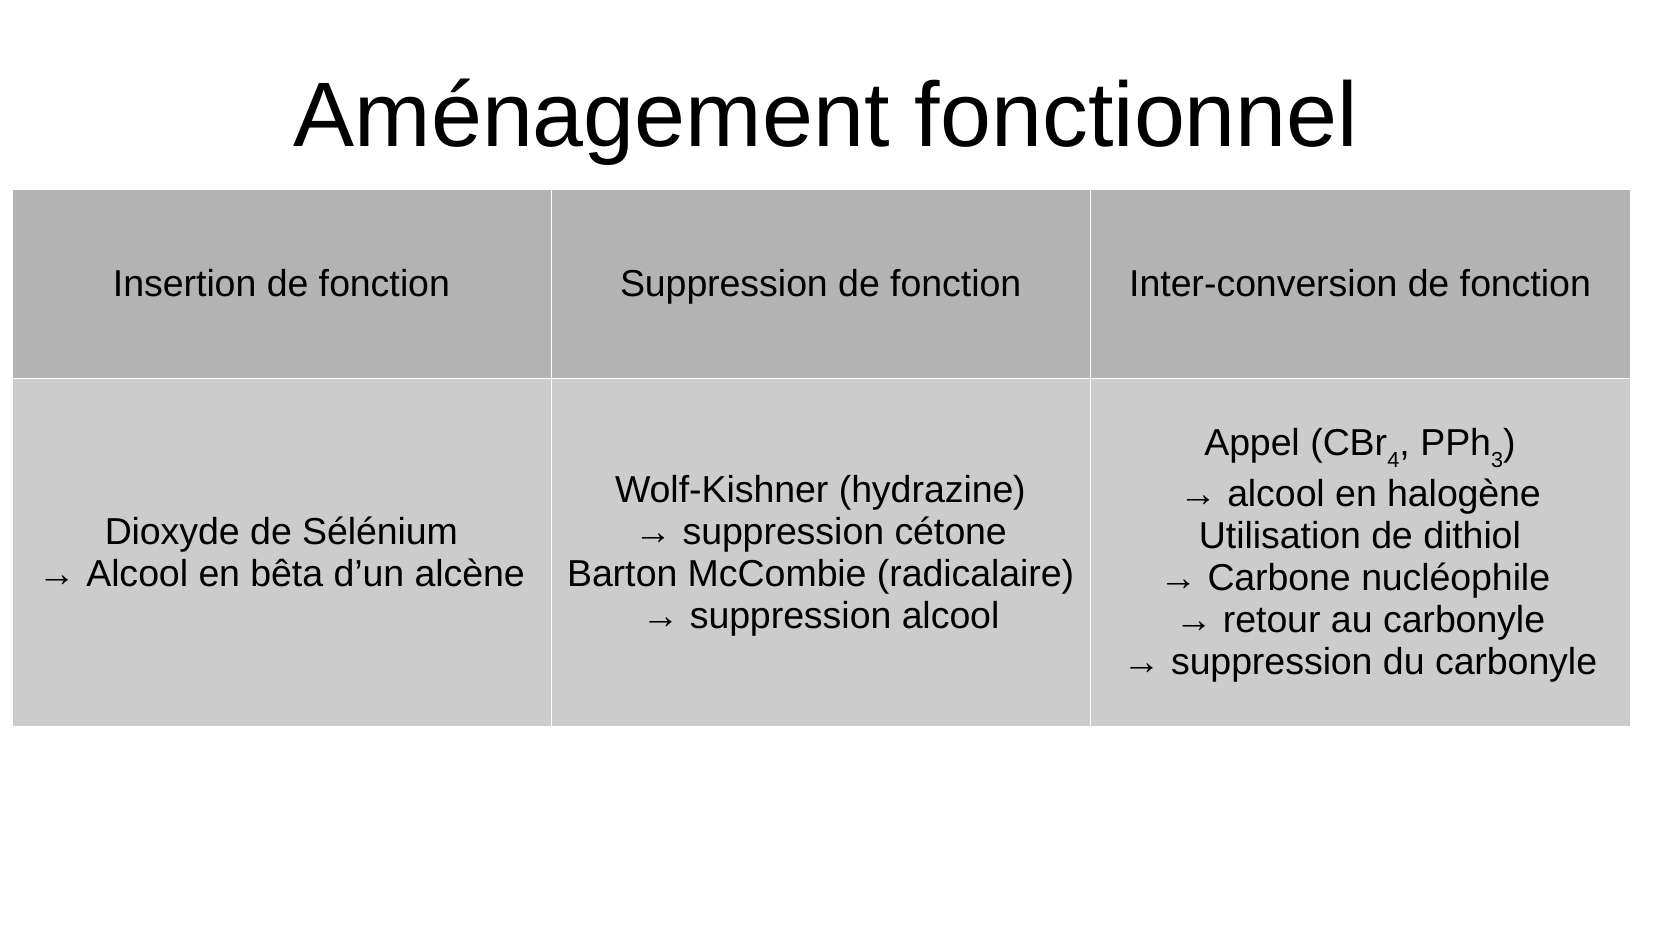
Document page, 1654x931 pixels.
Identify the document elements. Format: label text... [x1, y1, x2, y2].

table_header Inter-conversion de fonction [1091, 190, 1630, 378]
table_header Suppression de fonction [552, 190, 1090, 378]
table_header Insertion de fonction [13, 190, 551, 378]
table_cell Appel (CBr4, PPh3) → alcool en halogène Utilisation de dithiol → Carbone nucléophile → retour au carbonyle → suppression du carbonyle [1091, 379, 1630, 726]
table_cell Wolf-Kishner (hydrazine) → suppression cétone Barton McCombie (radicalaire) → suppression alcool [552, 379, 1090, 726]
table_cell Dioxyde de Sélénium → Alcool en bêta d’un alcène [13, 379, 551, 726]
title Aménagement fonctionnel [82, 37, 1571, 189]
